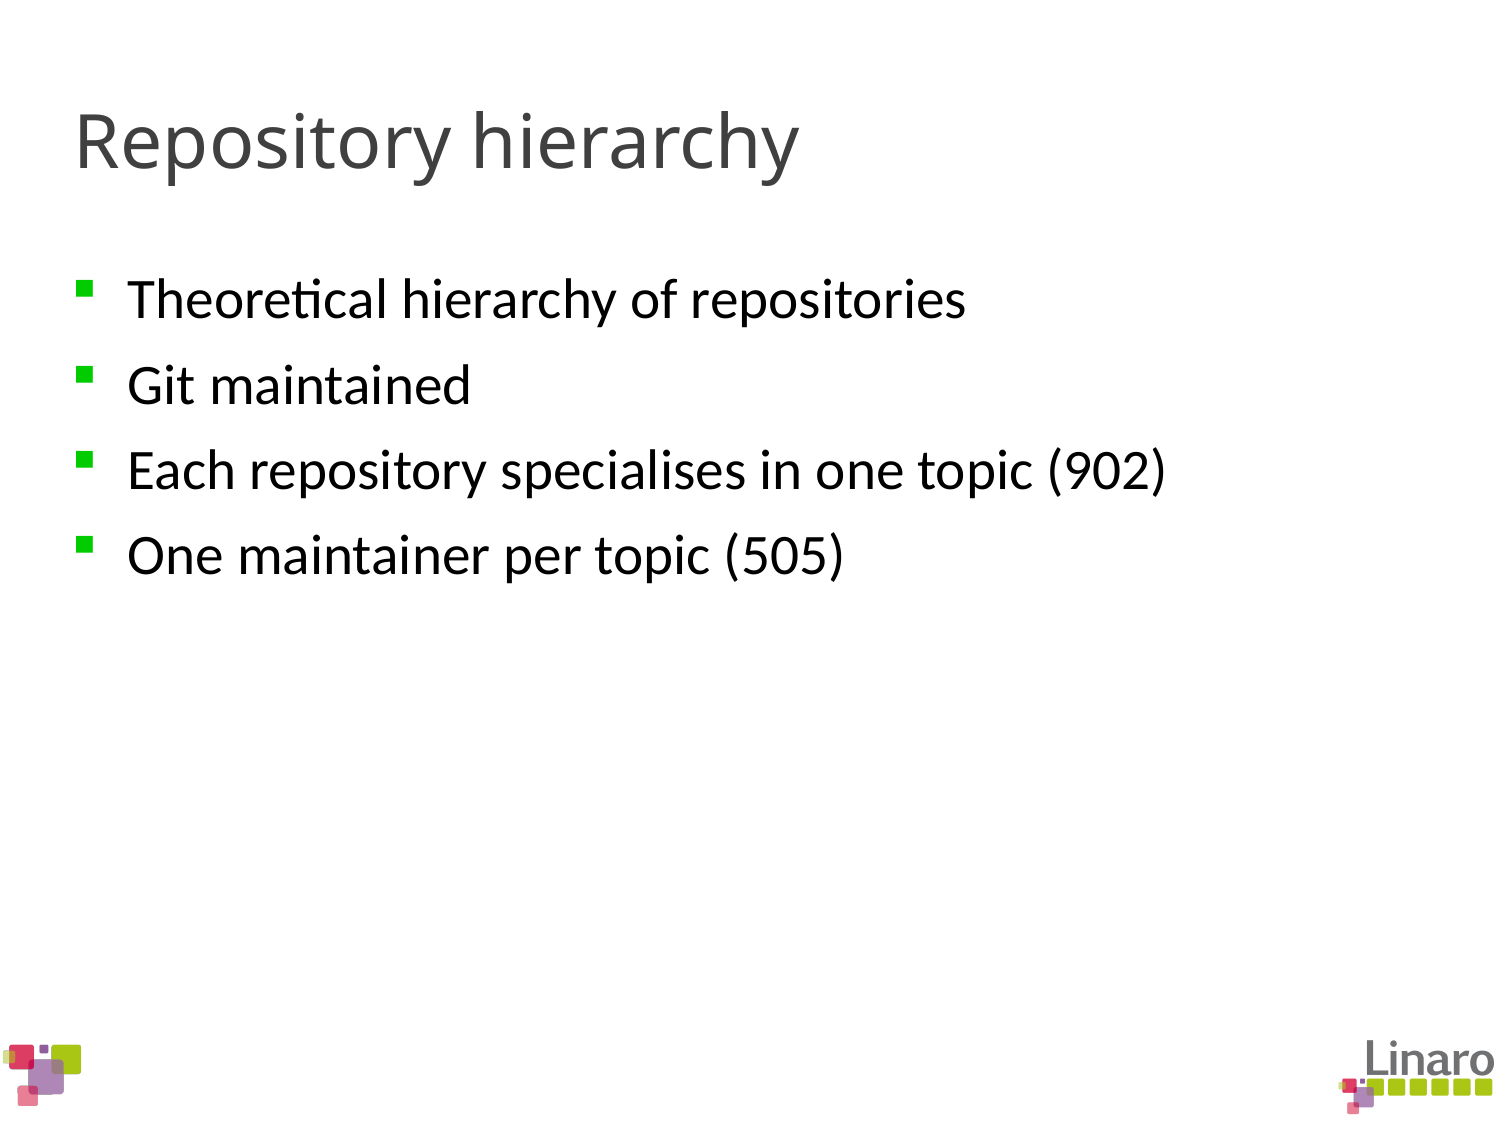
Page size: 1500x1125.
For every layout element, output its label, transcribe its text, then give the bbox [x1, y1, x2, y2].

picture [0, 1041, 84, 1125]
picture [1331, 1035, 1500, 1119]
list Theoretical hierarchy of repositories Git maintained Each repository specialises in one topic (902) One maintainer per topic (505) [56, 254, 1447, 975]
title Repository hierarchy [59, 40, 1410, 237]
